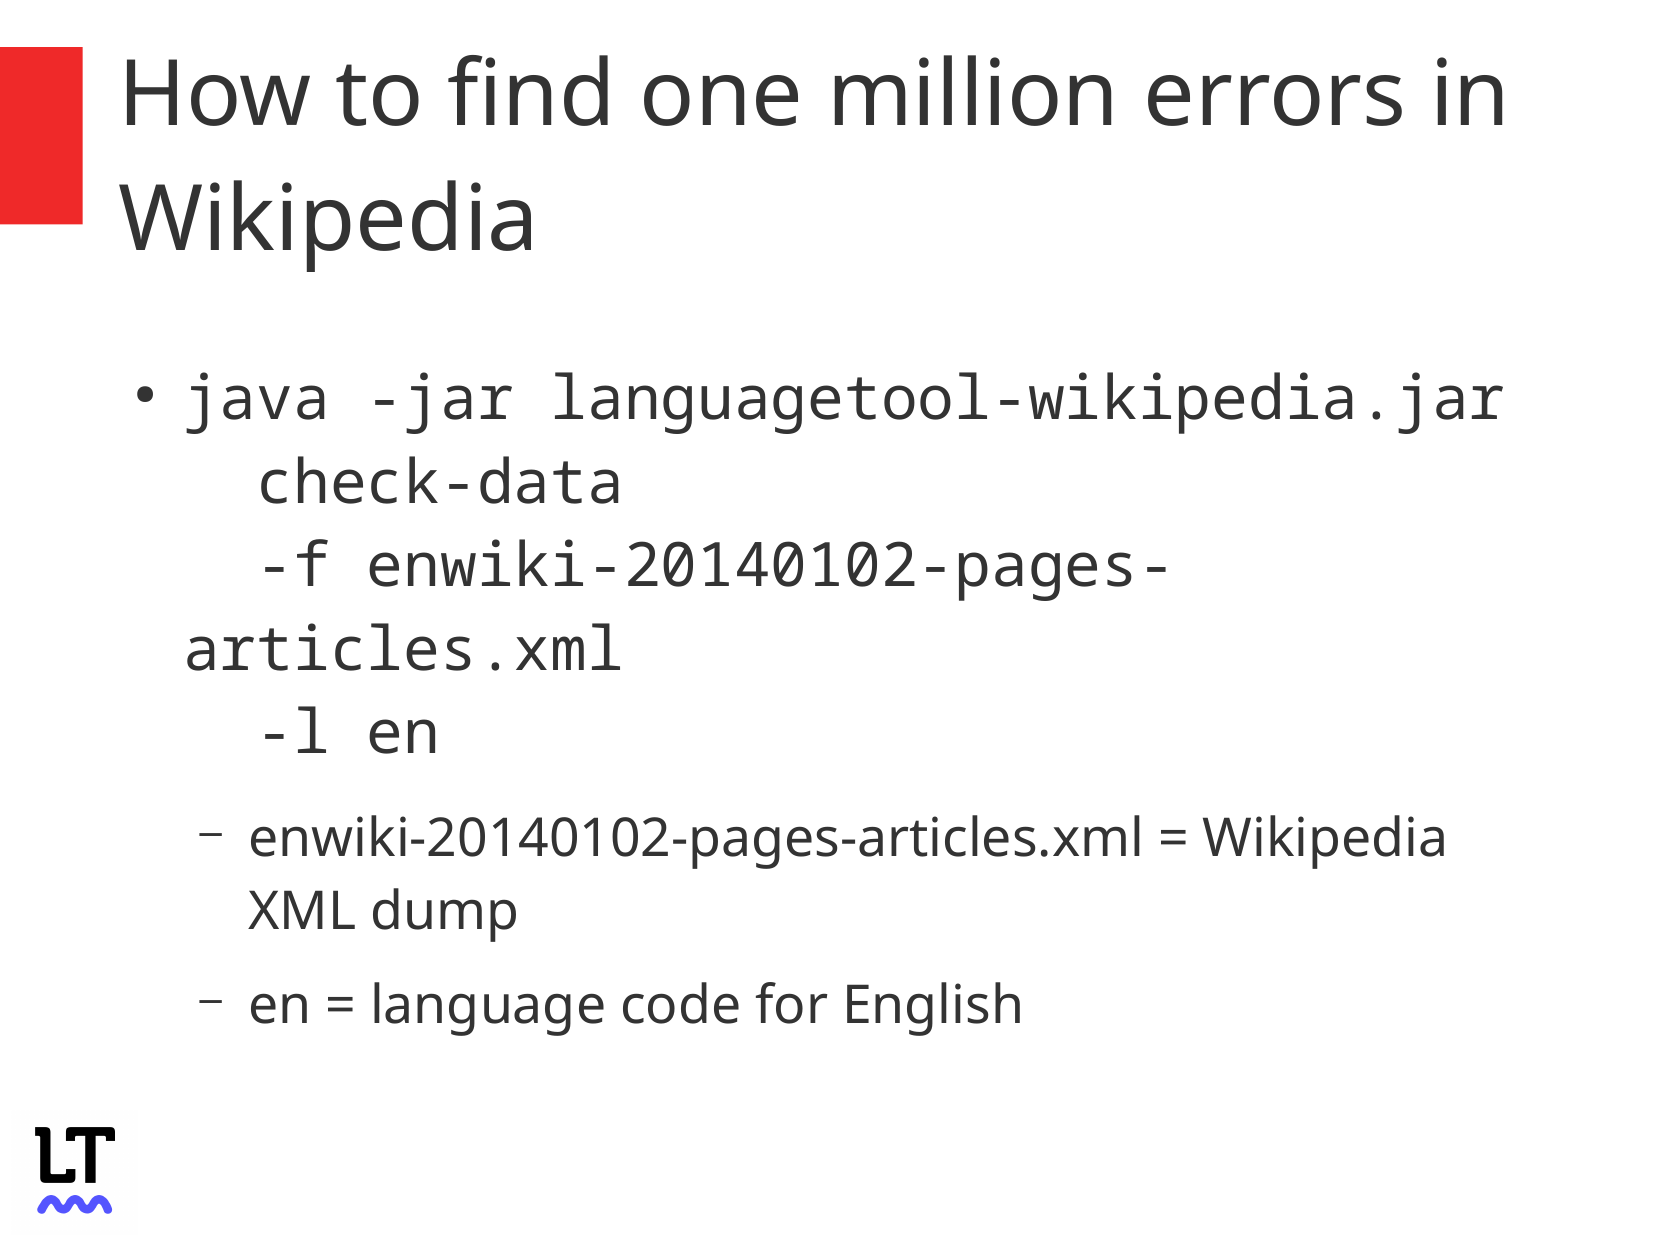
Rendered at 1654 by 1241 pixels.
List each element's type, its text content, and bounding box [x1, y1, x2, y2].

picture [11, 1110, 138, 1235]
list java -jar languagetool-wikipedia.jar check-data -f enwiki-20140102-pages-articles.xml -l en enwiki-20140102-pages-articles.xml = Wikipedia XML dump en = language code for English [118, 354, 1536, 1074]
title How to find one million errors in Wikipedia [118, 49, 1571, 257]
